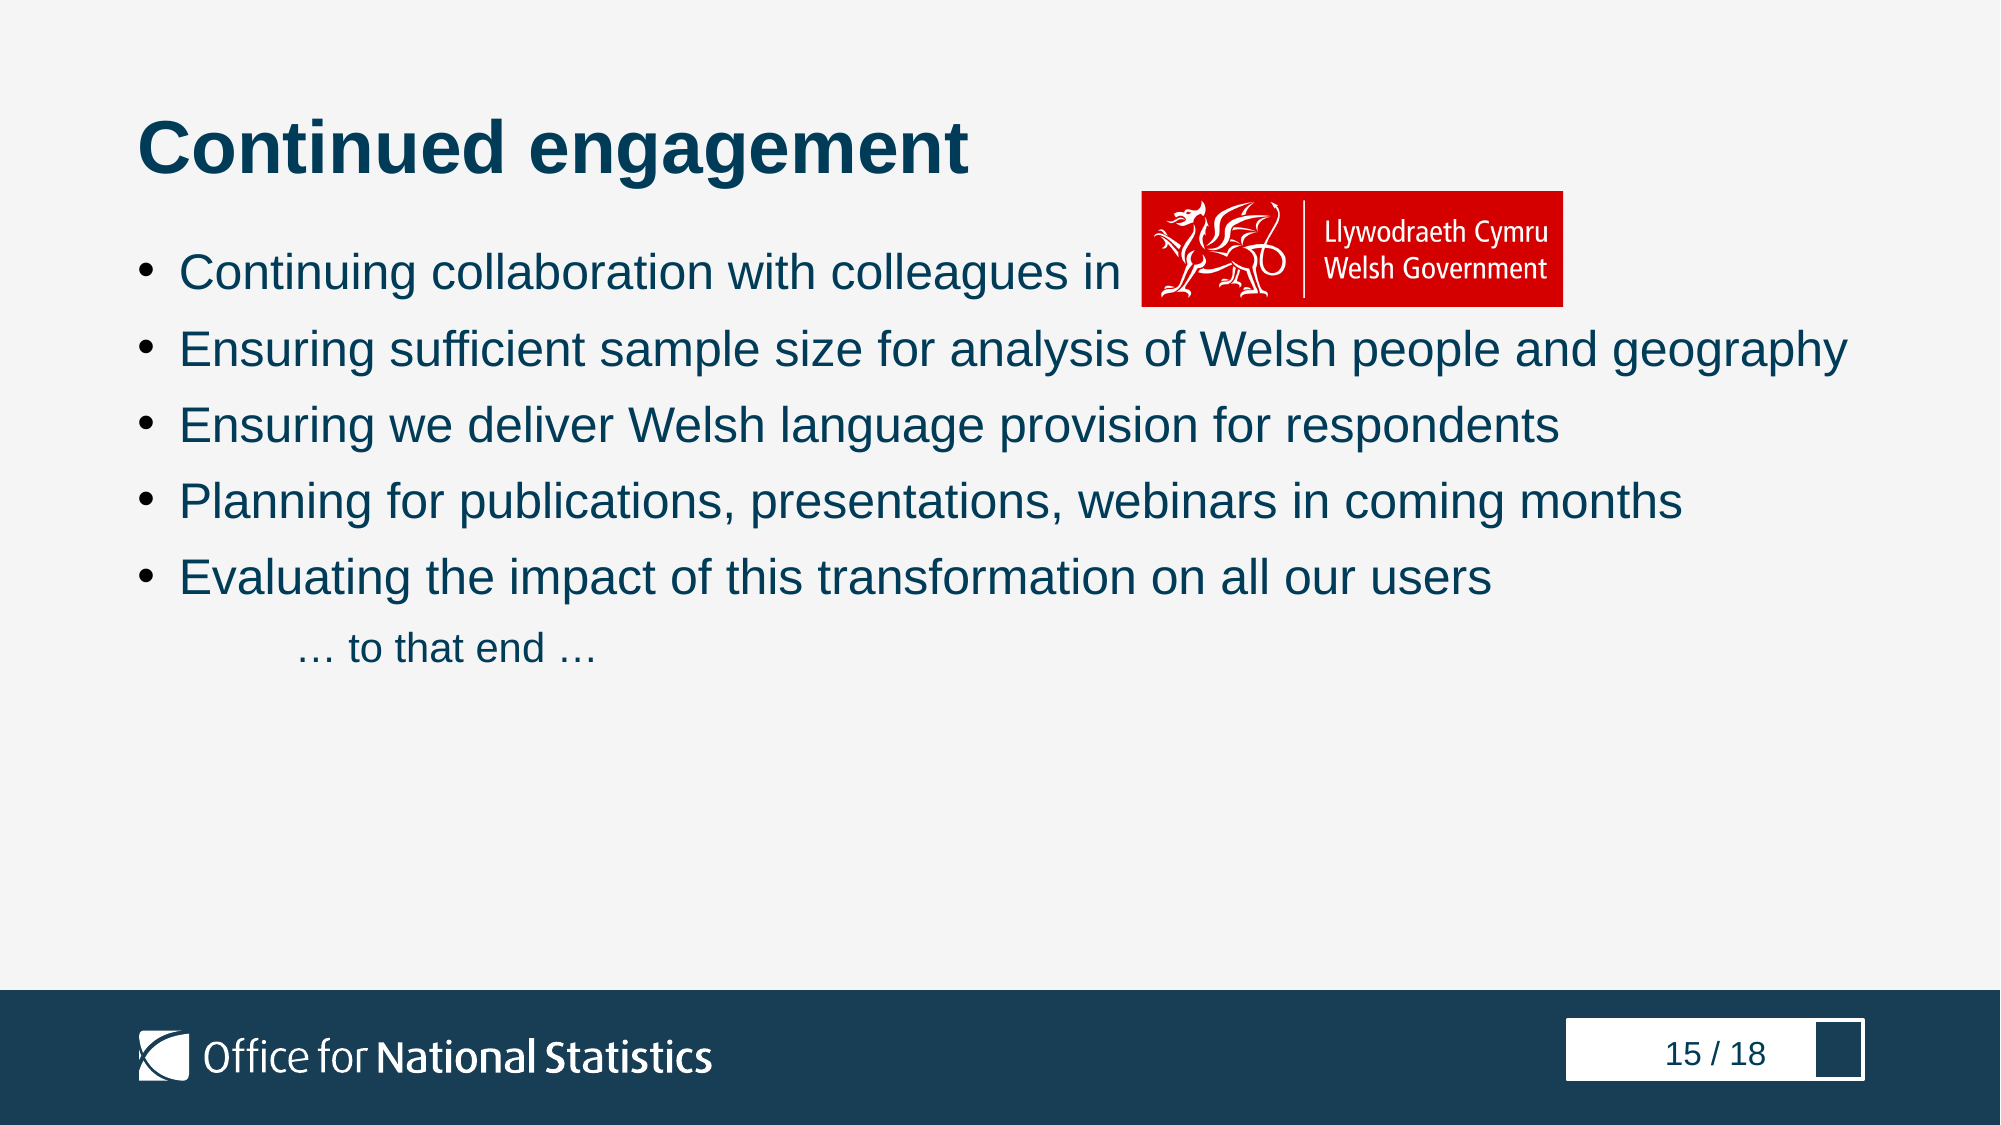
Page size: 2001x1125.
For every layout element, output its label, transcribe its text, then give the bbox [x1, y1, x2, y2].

picture [1141, 191, 1564, 307]
title Continued engagement [137, 105, 1863, 192]
text_box 15 / 18 [1568, 1020, 1863, 1079]
list Continuing collaboration with colleagues in Ensuring sufficient sample size for analysis of Welsh people and geography Ensuring we deliver Welsh language provision for respondents Planning for publications, presentations, webinars in coming months Evaluating the impact of this transformation on all our users … to that end … [137, 233, 1863, 681]
